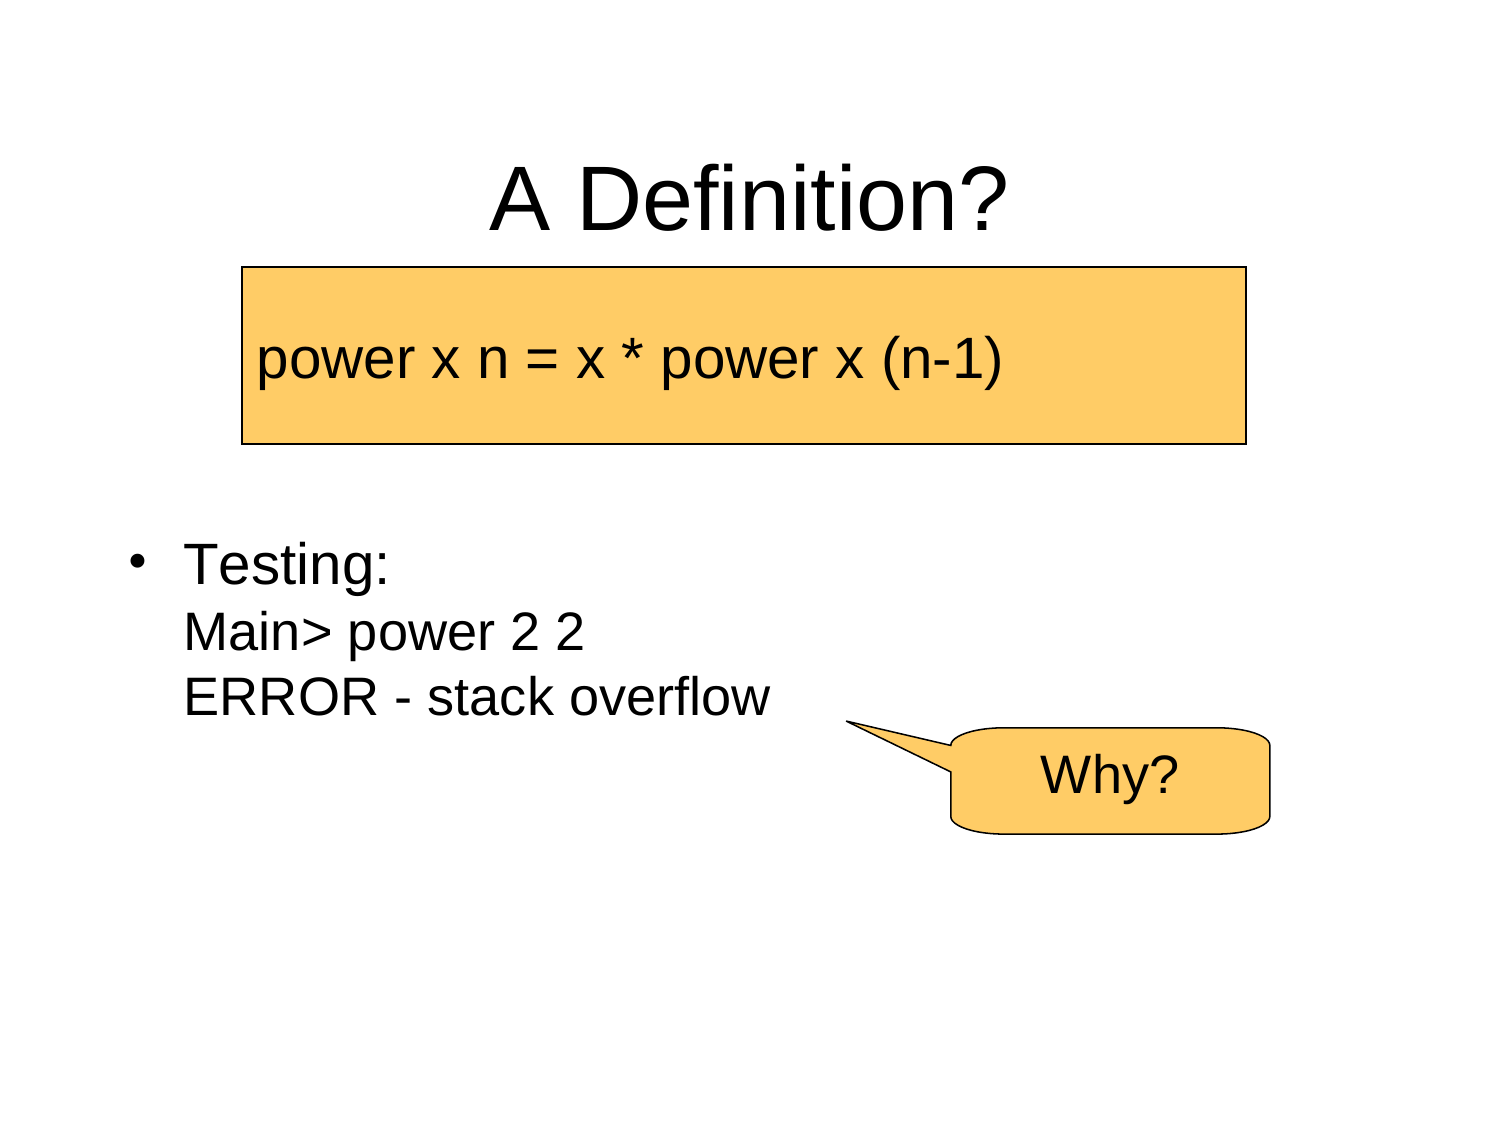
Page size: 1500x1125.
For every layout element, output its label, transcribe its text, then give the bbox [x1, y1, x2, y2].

list Testing: Main> power 2 2 ERROR - stack overflow [112, 324, 1388, 1000]
text_box Why? [846, 721, 1270, 835]
text_box power x n = x * power x (n-1) [242, 267, 1247, 445]
title A Definition? [112, 99, 1388, 288]
